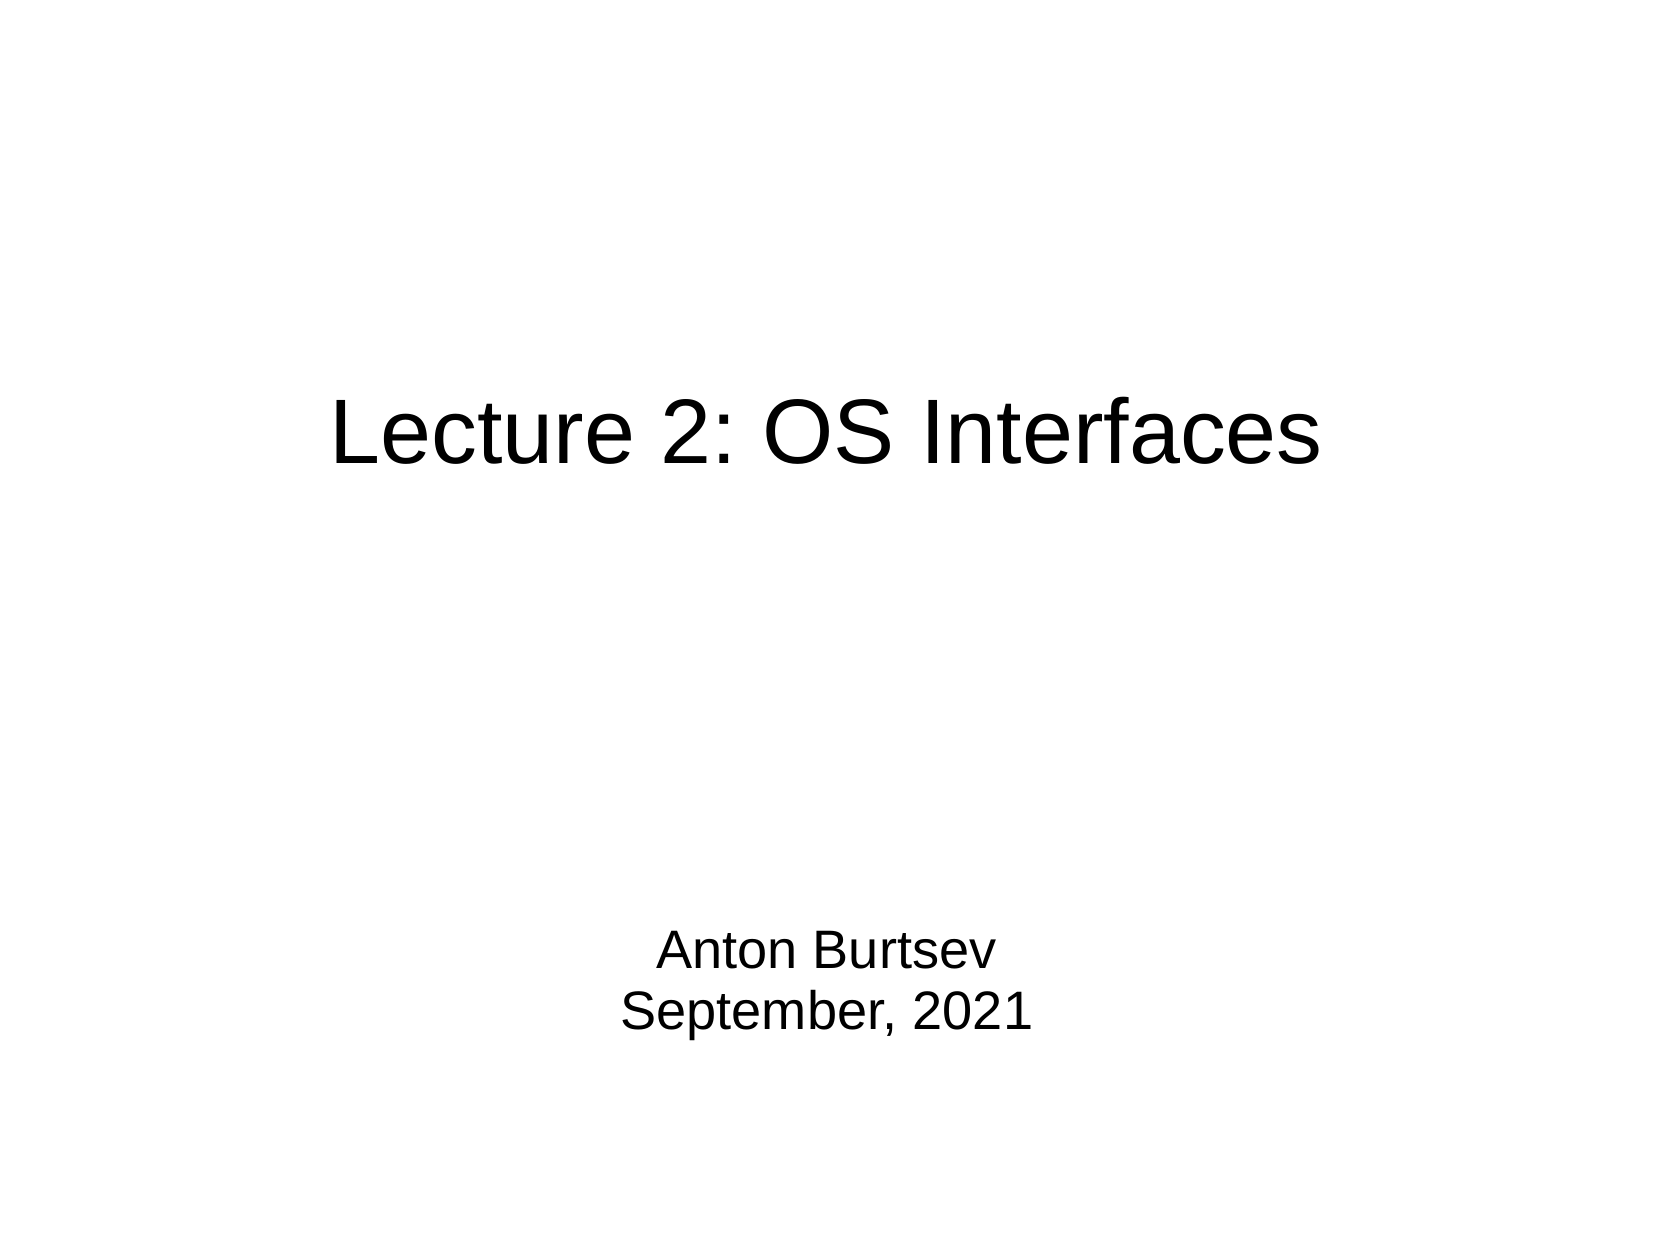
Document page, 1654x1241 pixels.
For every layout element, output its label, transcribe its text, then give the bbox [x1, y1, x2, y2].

subtitle Anton Burtsev September, 2021 [82, 637, 1571, 1109]
title Lecture 2: OS Interfaces [82, 113, 1571, 637]
